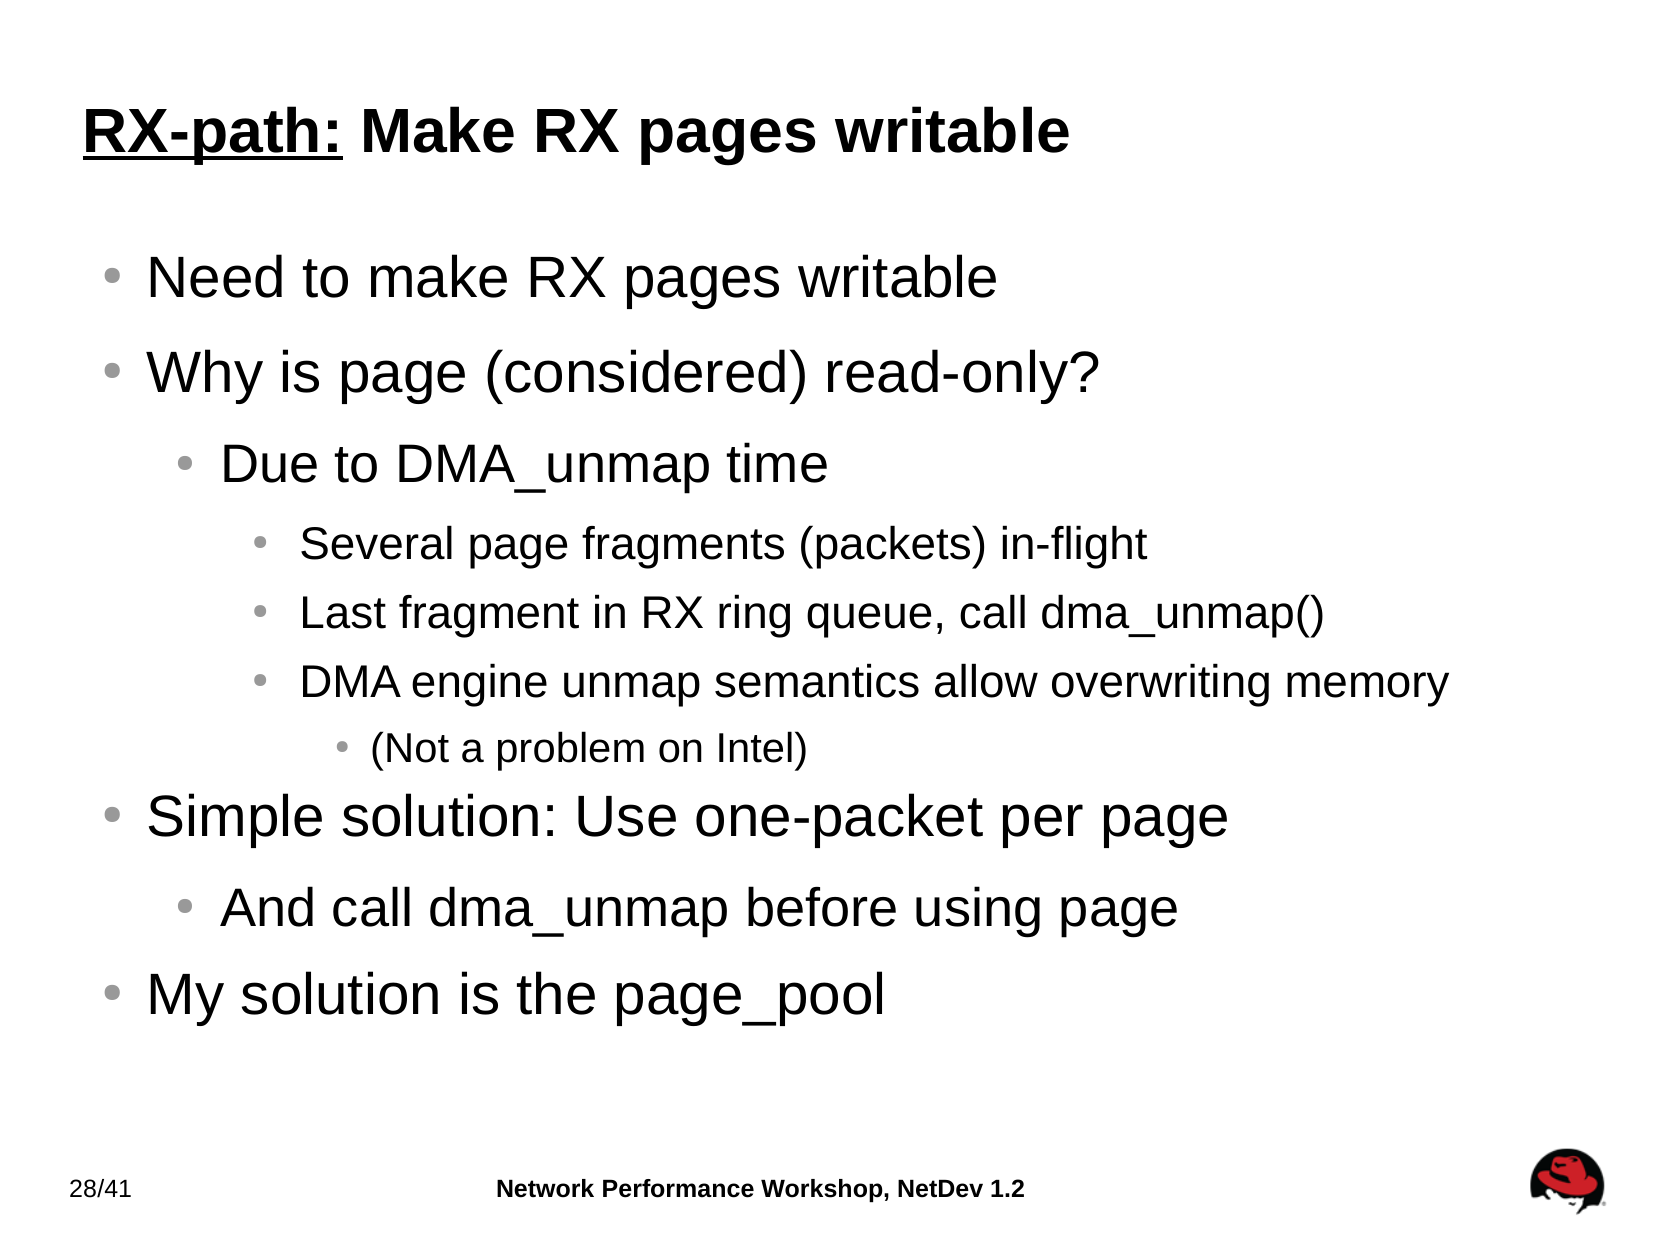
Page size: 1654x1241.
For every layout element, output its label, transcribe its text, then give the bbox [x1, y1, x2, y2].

list Need to make RX pages writable Why is page (considered) read-only? Due to DMA_unmap time Several page fragments (packets) in-flight Last fragment in RX ring queue, call dma_unmap() DMA engine unmap semantics allow overwriting memory (Not a problem on Intel) Simple solution: Use one-packet per page And call dma_unmap before using page My solution is the page_pool [86, 244, 1575, 1052]
title RX-path: Make RX pages writable [82, 37, 1571, 226]
picture [1529, 1146, 1612, 1224]
